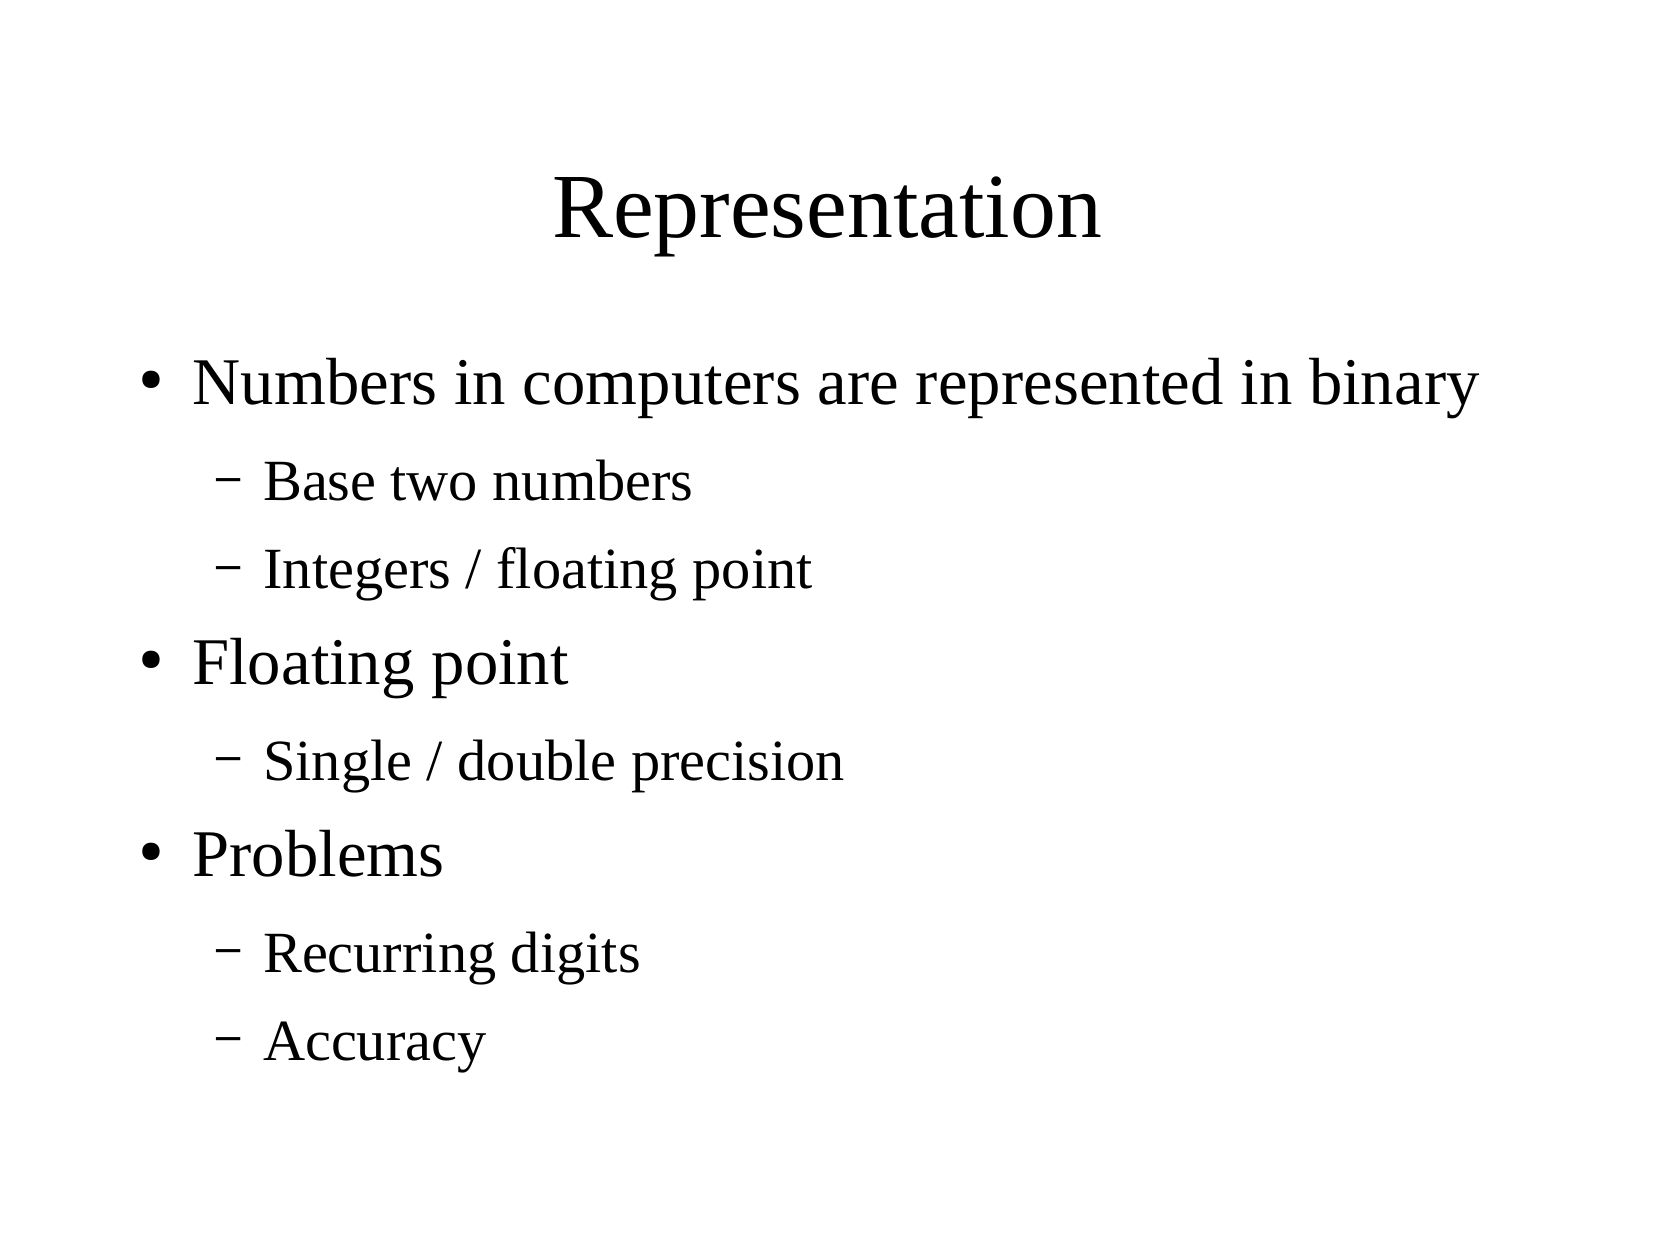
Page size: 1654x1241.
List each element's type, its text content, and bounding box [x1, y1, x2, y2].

list Numbers in computers are represented in binary Base two numbers Integers / floating point Floating point Single / double precision Problems Recurring digits Accuracy [121, 344, 1534, 1127]
title Representation [121, 102, 1534, 311]
